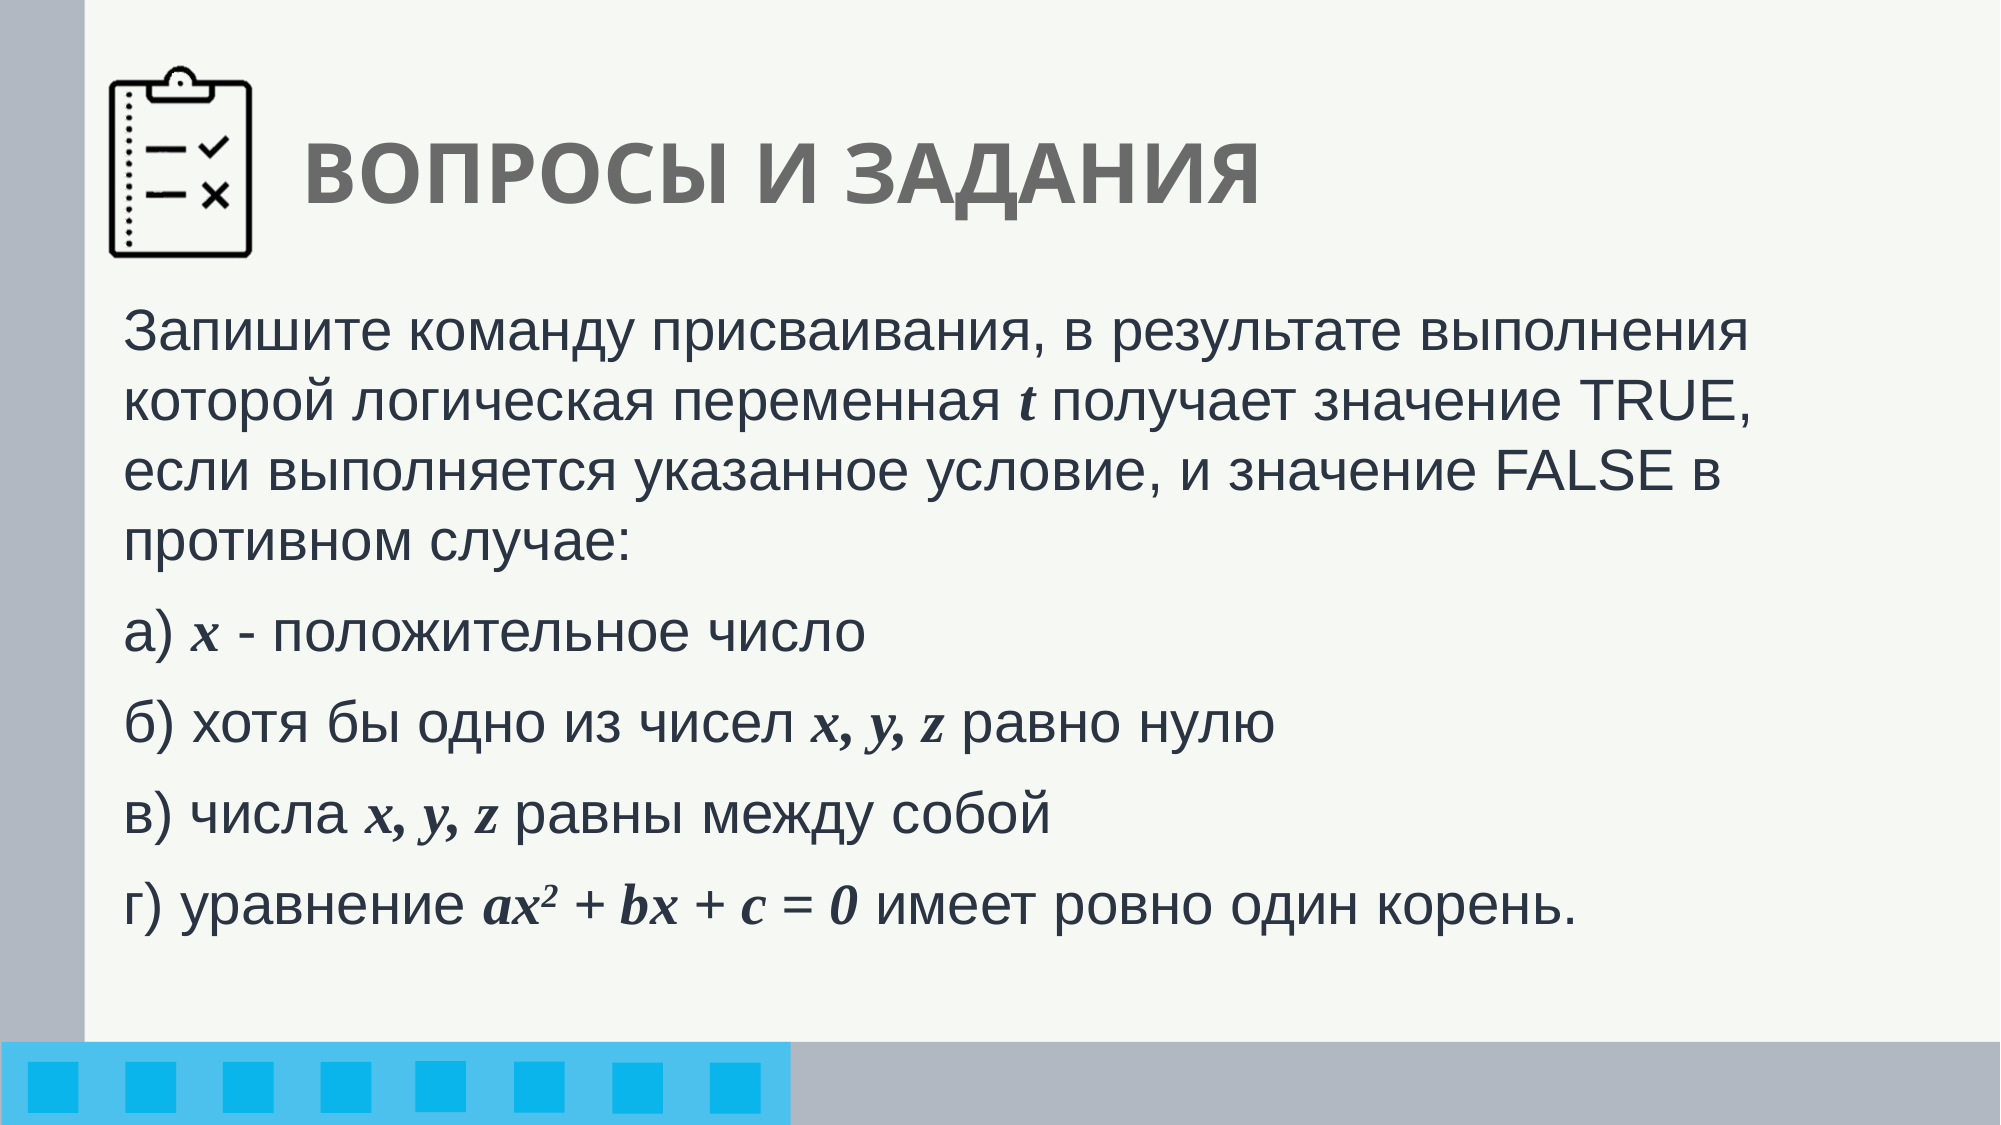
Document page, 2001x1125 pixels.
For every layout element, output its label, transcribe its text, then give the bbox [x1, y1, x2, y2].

title ВОПРОСЫ И ЗАДАНИЯ [285, 67, 1892, 286]
picture [85, 54, 286, 286]
list Запишите команду присваивания, в результате выполнения которой логическая переменная t получает значение TRUE, если выполняется указанное условие, и значение FALSE в противном случае: а) x - положительное число б) хотя бы одно из чисел x, y, z равно нулю в) числа x, y, z равны между собой г) уравнение ax2 + bx + c = 0 имеет ровно один корень. [108, 285, 1890, 1031]
